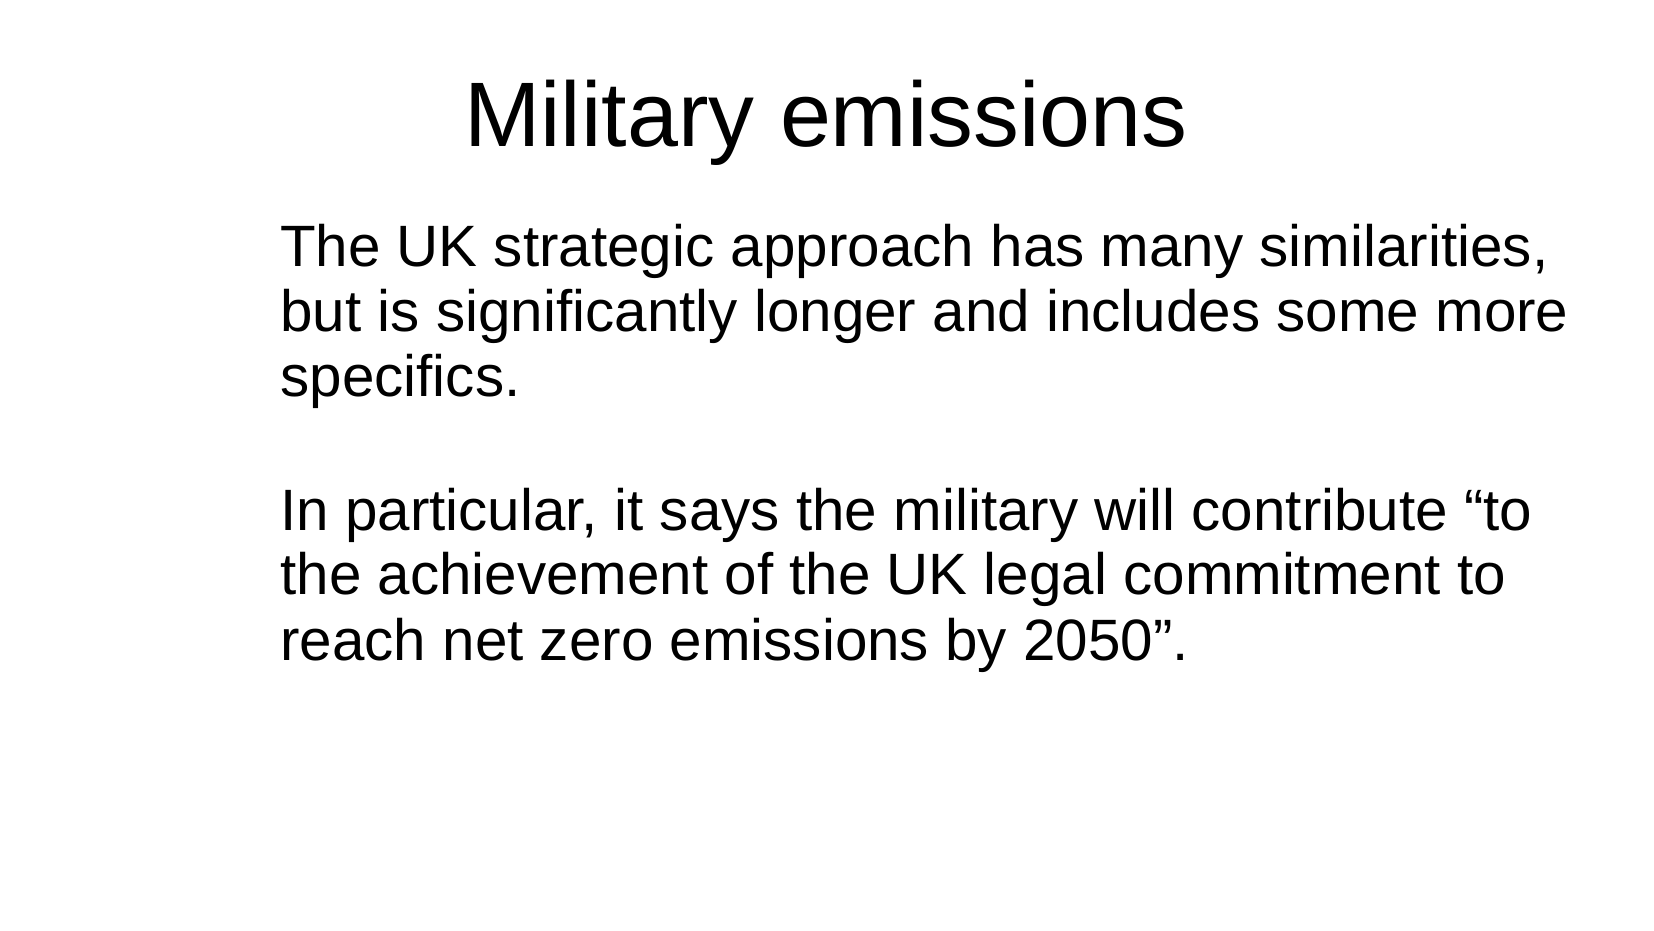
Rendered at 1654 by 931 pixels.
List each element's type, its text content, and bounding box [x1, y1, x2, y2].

text_box In particular, it says the military will contribute “to the achievement of the UK legal commitment to reach net zero emissions by 2050”. [265, 469, 1610, 680]
title Military emissions [82, 37, 1571, 193]
text_box The UK strategic approach has many similarities, but is significantly longer and includes some more specifics. [265, 206, 1595, 443]
